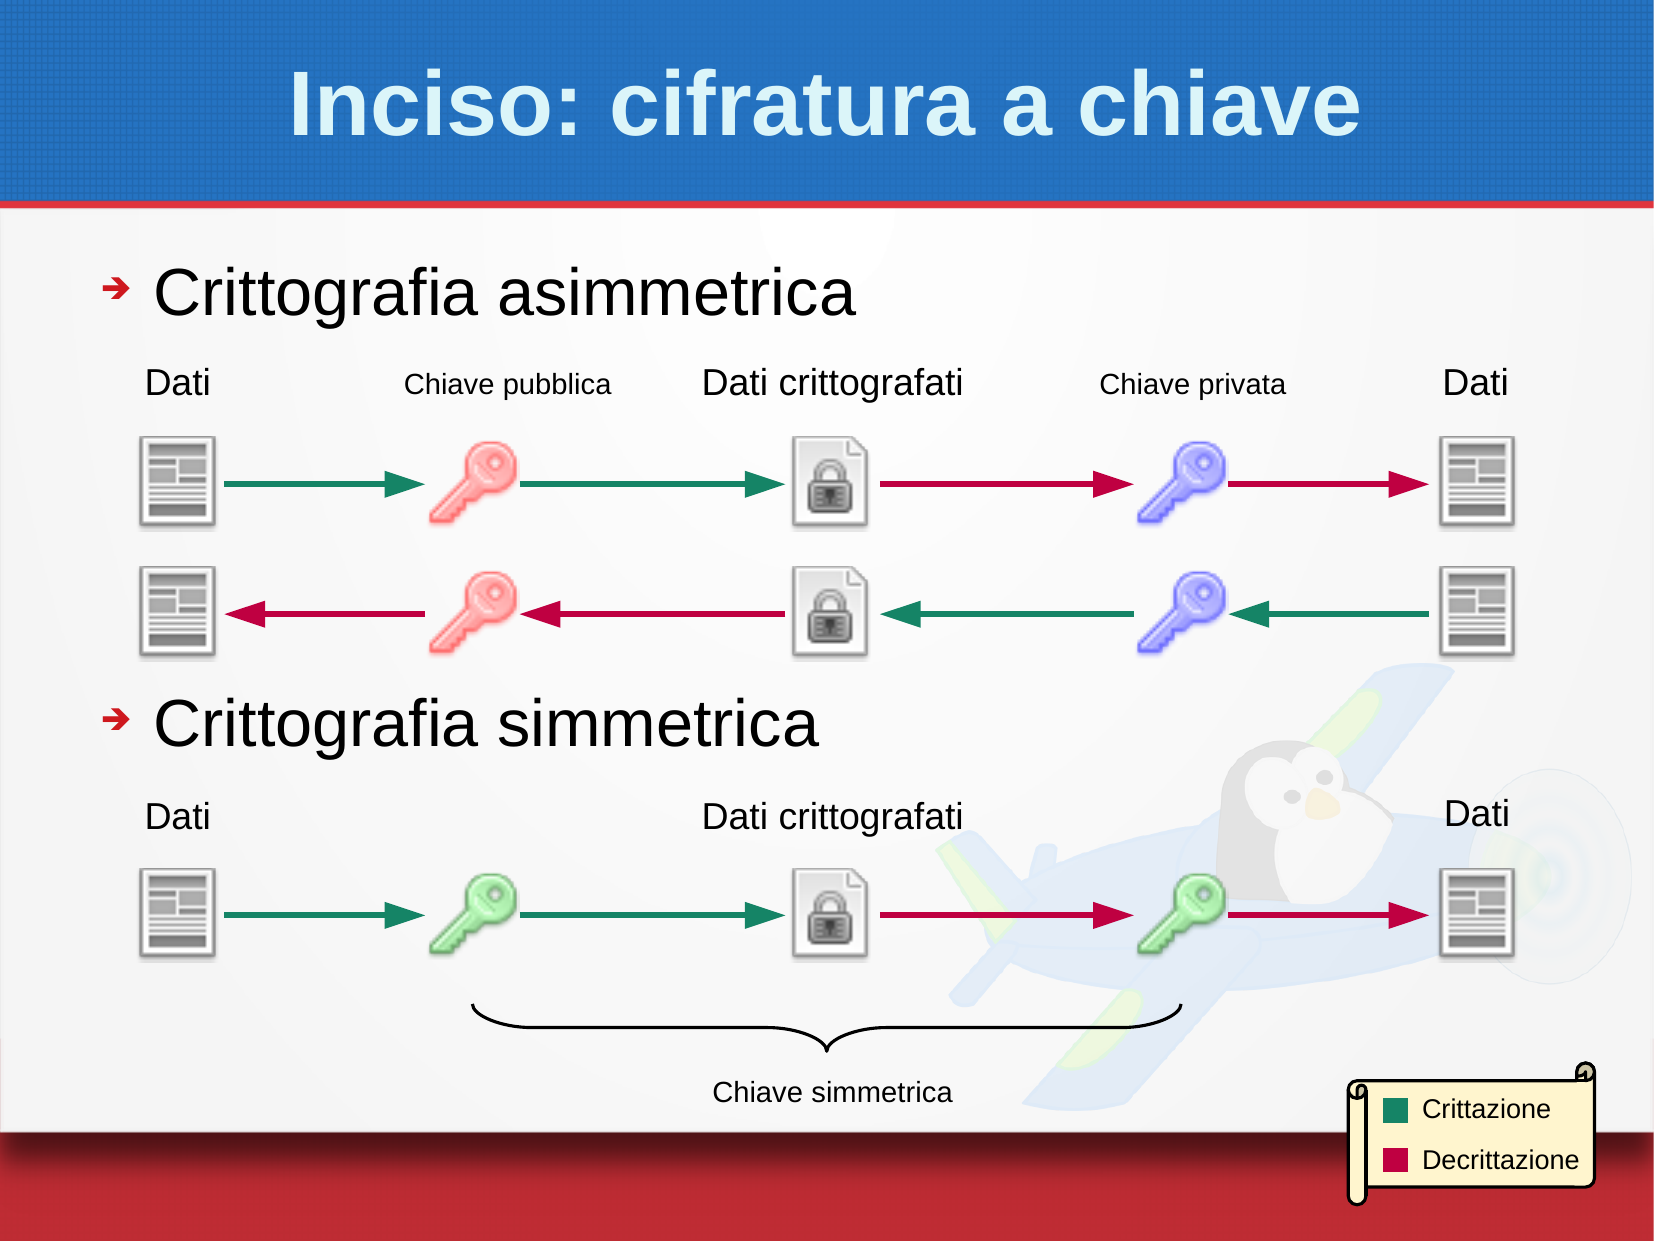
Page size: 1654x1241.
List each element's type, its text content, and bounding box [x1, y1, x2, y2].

text_box Chiave privata [1045, 360, 1341, 408]
text_box Decrittazione [1407, 1137, 1595, 1183]
text_box Chiave pubblica [360, 360, 656, 408]
text_box Dati [1371, 785, 1583, 843]
list Crittografia asimmetrica [82, 255, 1571, 331]
text_box Chiave simmetrica [685, 1068, 981, 1117]
picture [0, 0, 1654, 1241]
text_box [1348, 1062, 1595, 1205]
list Crittografia simmetrica [82, 685, 1571, 768]
text_box Dati [72, 354, 284, 412]
text_box Dati crittografati [685, 354, 981, 412]
text_box Dati crittografati [685, 788, 981, 846]
text_box Crittazione [1407, 1086, 1566, 1132]
text_box Dati [1370, 354, 1582, 412]
text_box Dati [72, 787, 284, 845]
title Inciso: cifratura a chiave [82, 20, 1571, 186]
